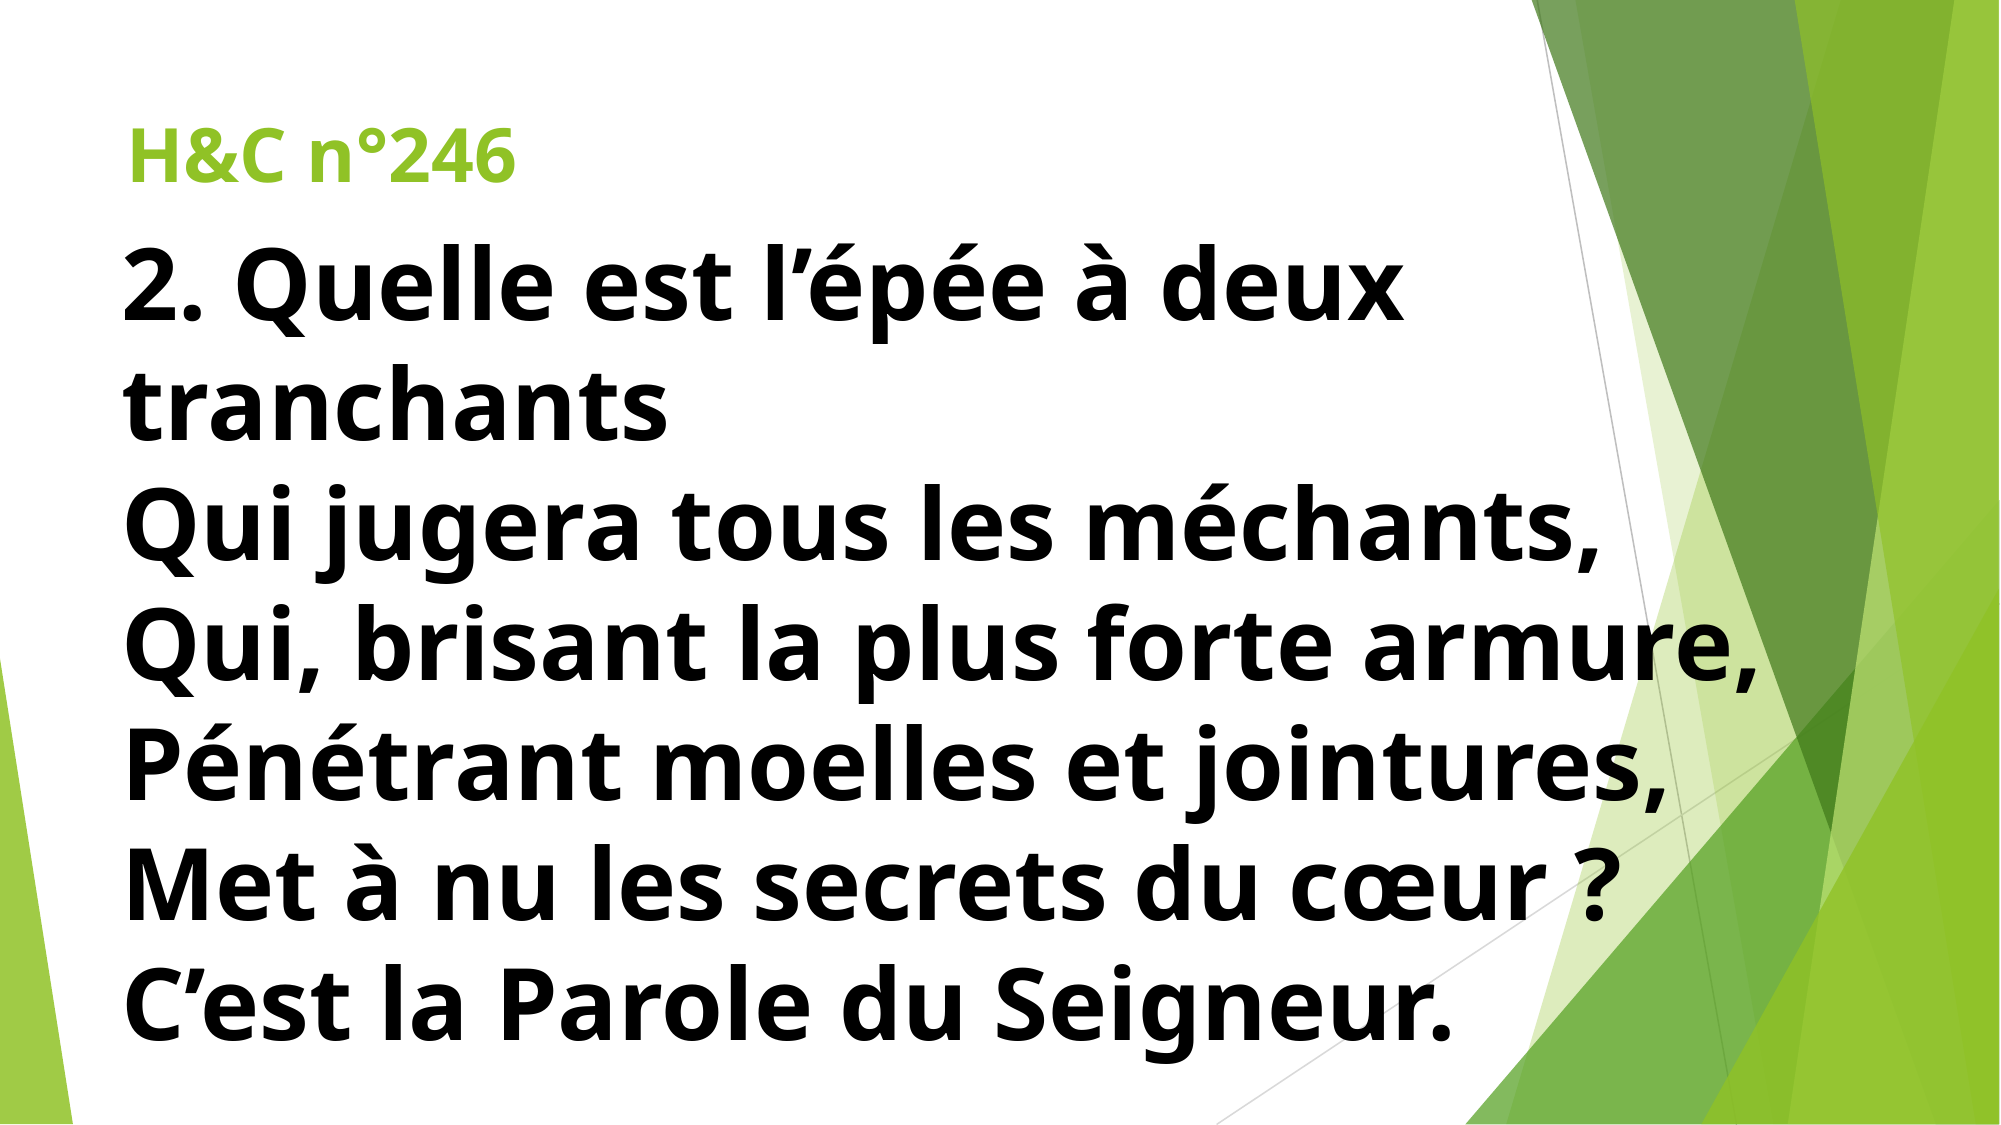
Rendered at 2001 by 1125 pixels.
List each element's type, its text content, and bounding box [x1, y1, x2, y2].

text_box H&C n°246 [111, 99, 1522, 213]
text_box 2. Quelle est l’épée à deux tranchants Qui jugera tous les méchants, Qui, brisant la plus forte armure, Pénétrant moelles et jointures, Met à nu les secrets du cœur ? C’est la Parole du Seigneur. [106, 213, 1973, 1037]
